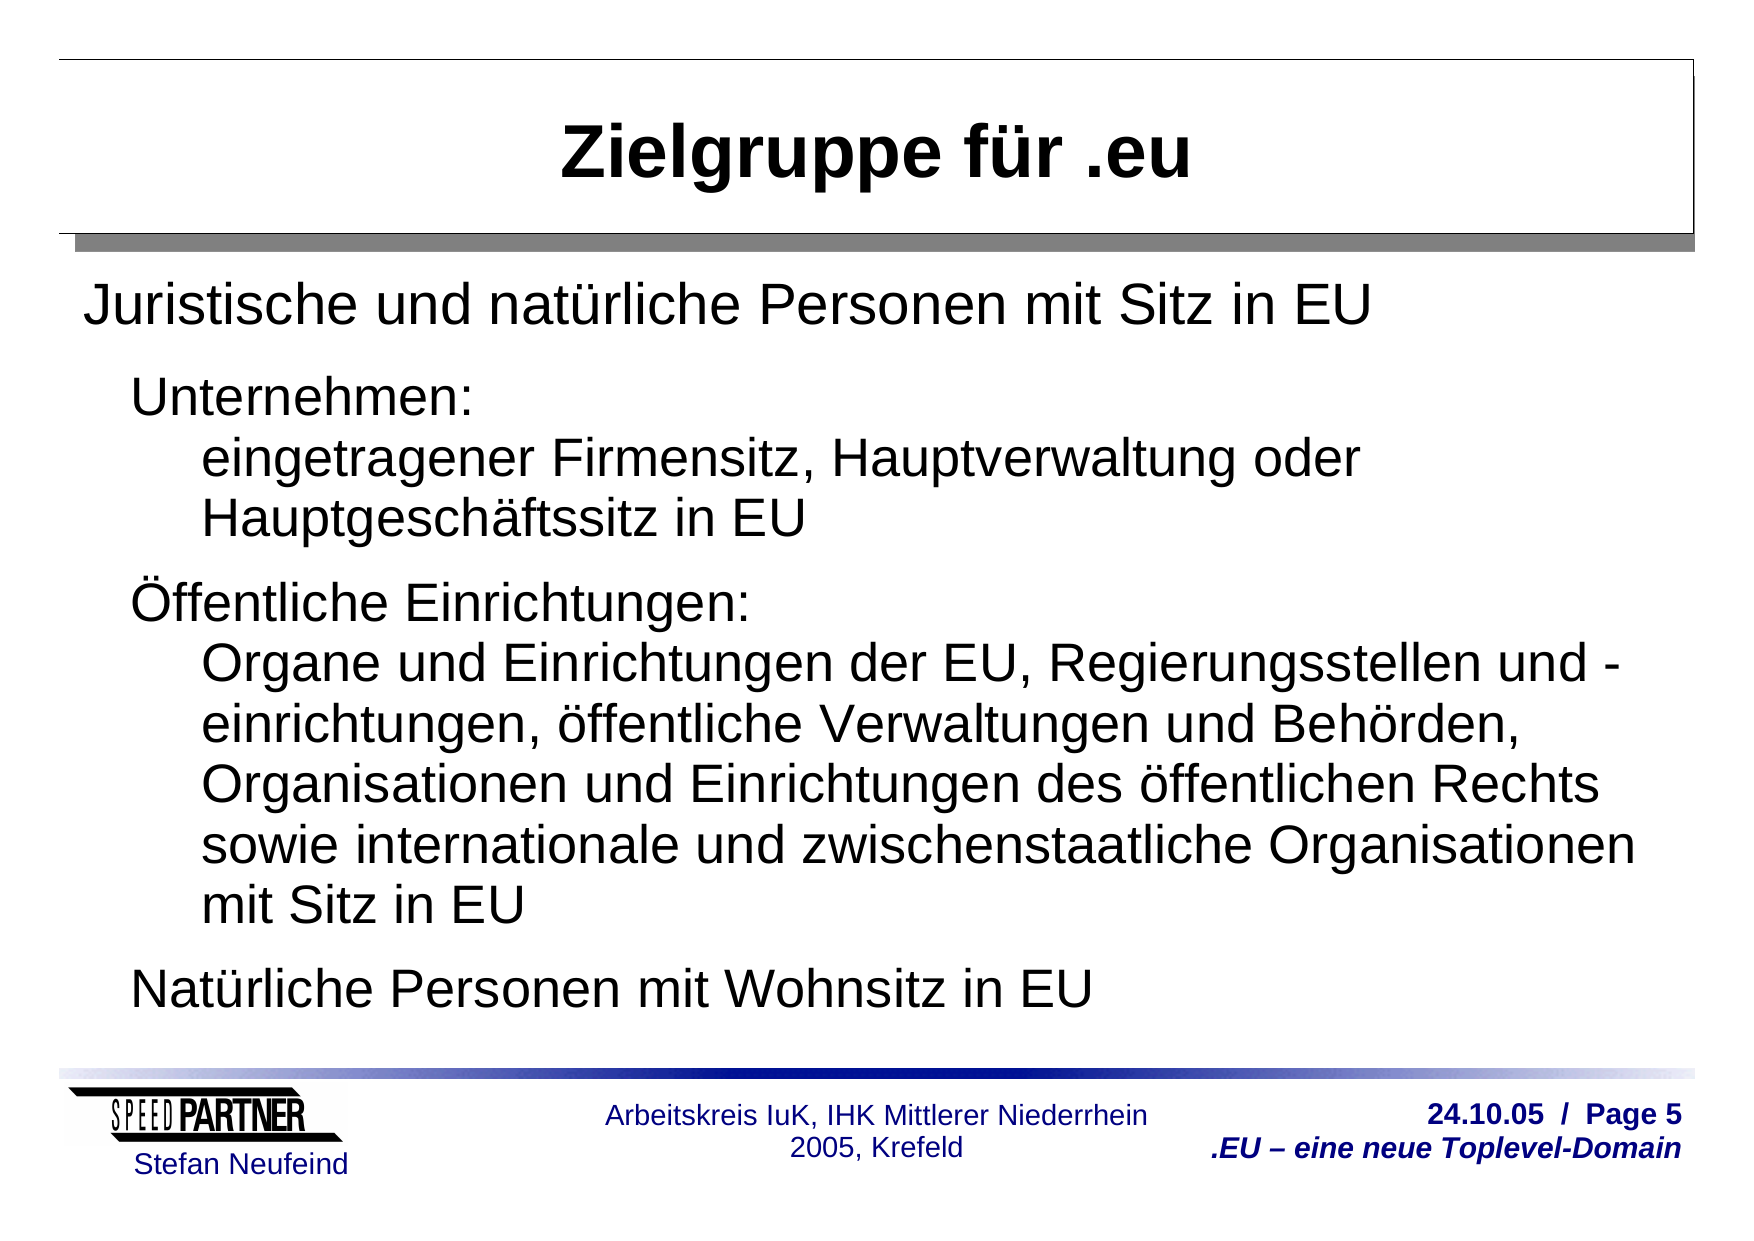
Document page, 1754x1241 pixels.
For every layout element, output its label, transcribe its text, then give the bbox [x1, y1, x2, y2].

picture [64, 1082, 348, 1146]
title Zielgruppe für .eu [59, 59, 1695, 244]
list Juristische und natürliche Personen mit Sitz in EU Unternehmen: eingetragener Firmensitz, Hauptverwaltung oder Hauptgeschäftssitz in EU Öffentliche Einrichtungen: Organe und Einrichtungen der EU, Regierungsstellen und -einrichtungen, öffentliche Verwaltungen und Behörden, Organisationen und Einrichtungen des öffentlichen Rechts sowie internationale und zwischenstaatliche Organisationen mit Sitz in EU Natürliche Personen mit Wohnsitz in EU [71, 272, 1695, 1055]
picture [59, 1068, 1695, 1079]
